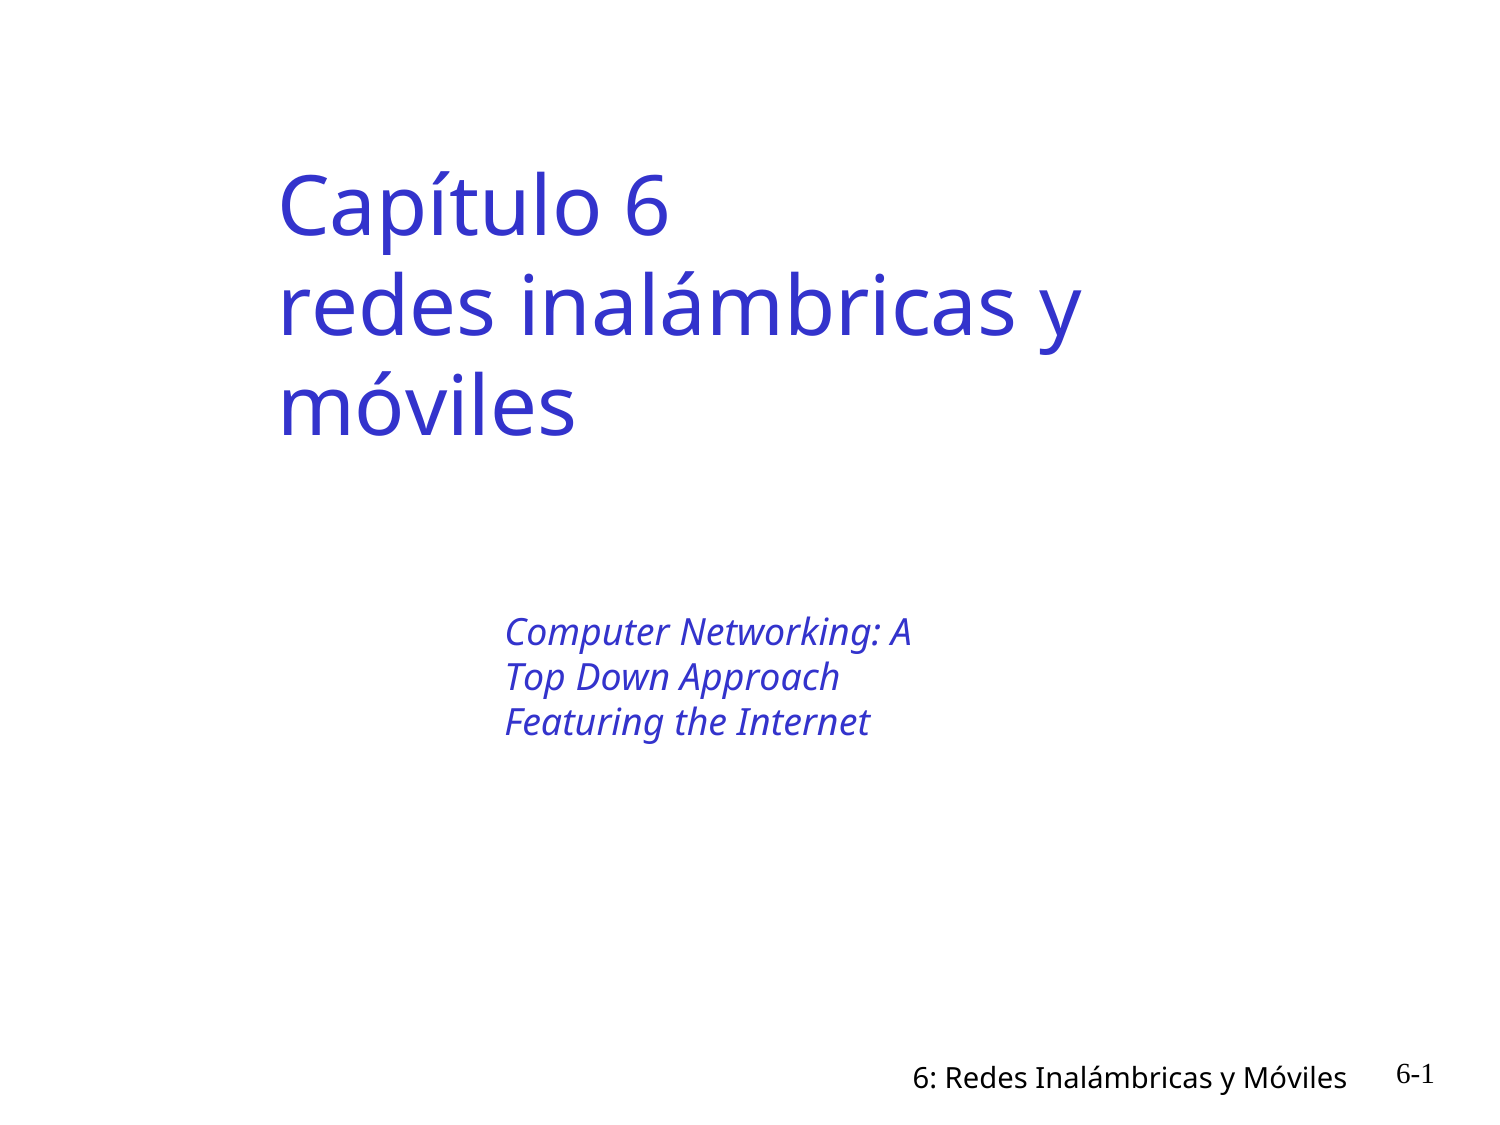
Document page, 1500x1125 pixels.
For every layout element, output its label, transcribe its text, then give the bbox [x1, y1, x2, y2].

text_box Computer Networking: A Top Down Approach Featuring the Internet [489, 562, 938, 788]
text_box Capítulo 6 redes inalámbricas y móviles [262, 149, 1208, 454]
